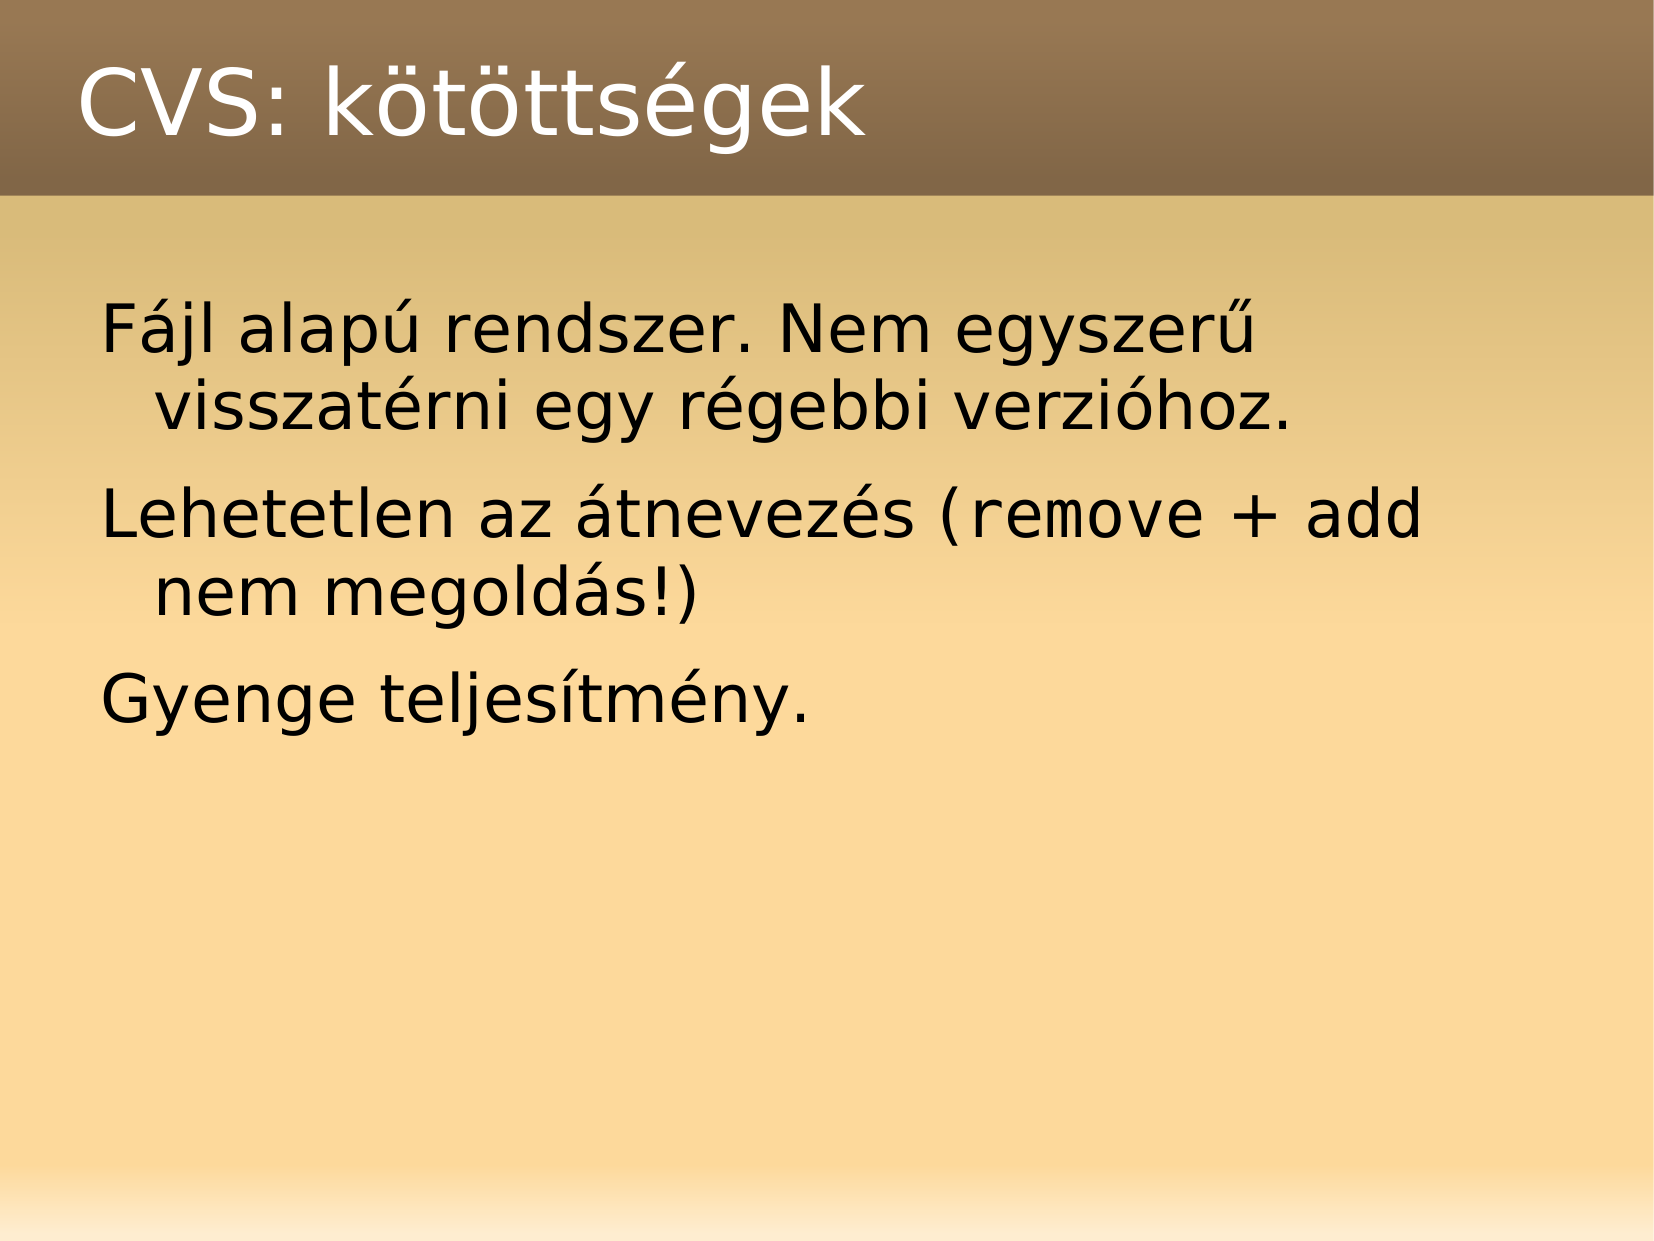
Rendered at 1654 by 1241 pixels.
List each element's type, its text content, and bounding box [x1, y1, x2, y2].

title CVS: kötöttségek [76, 7, 1565, 200]
list Fájl alapú rendszer. Nem egyszerű visszatérni egy régebbi verzióhoz. Lehetetlen az átnevezés (remove + add nem megoldás!) Gyenge teljesítmény. [82, 290, 1571, 1094]
picture [0, 0, 1654, 1241]
